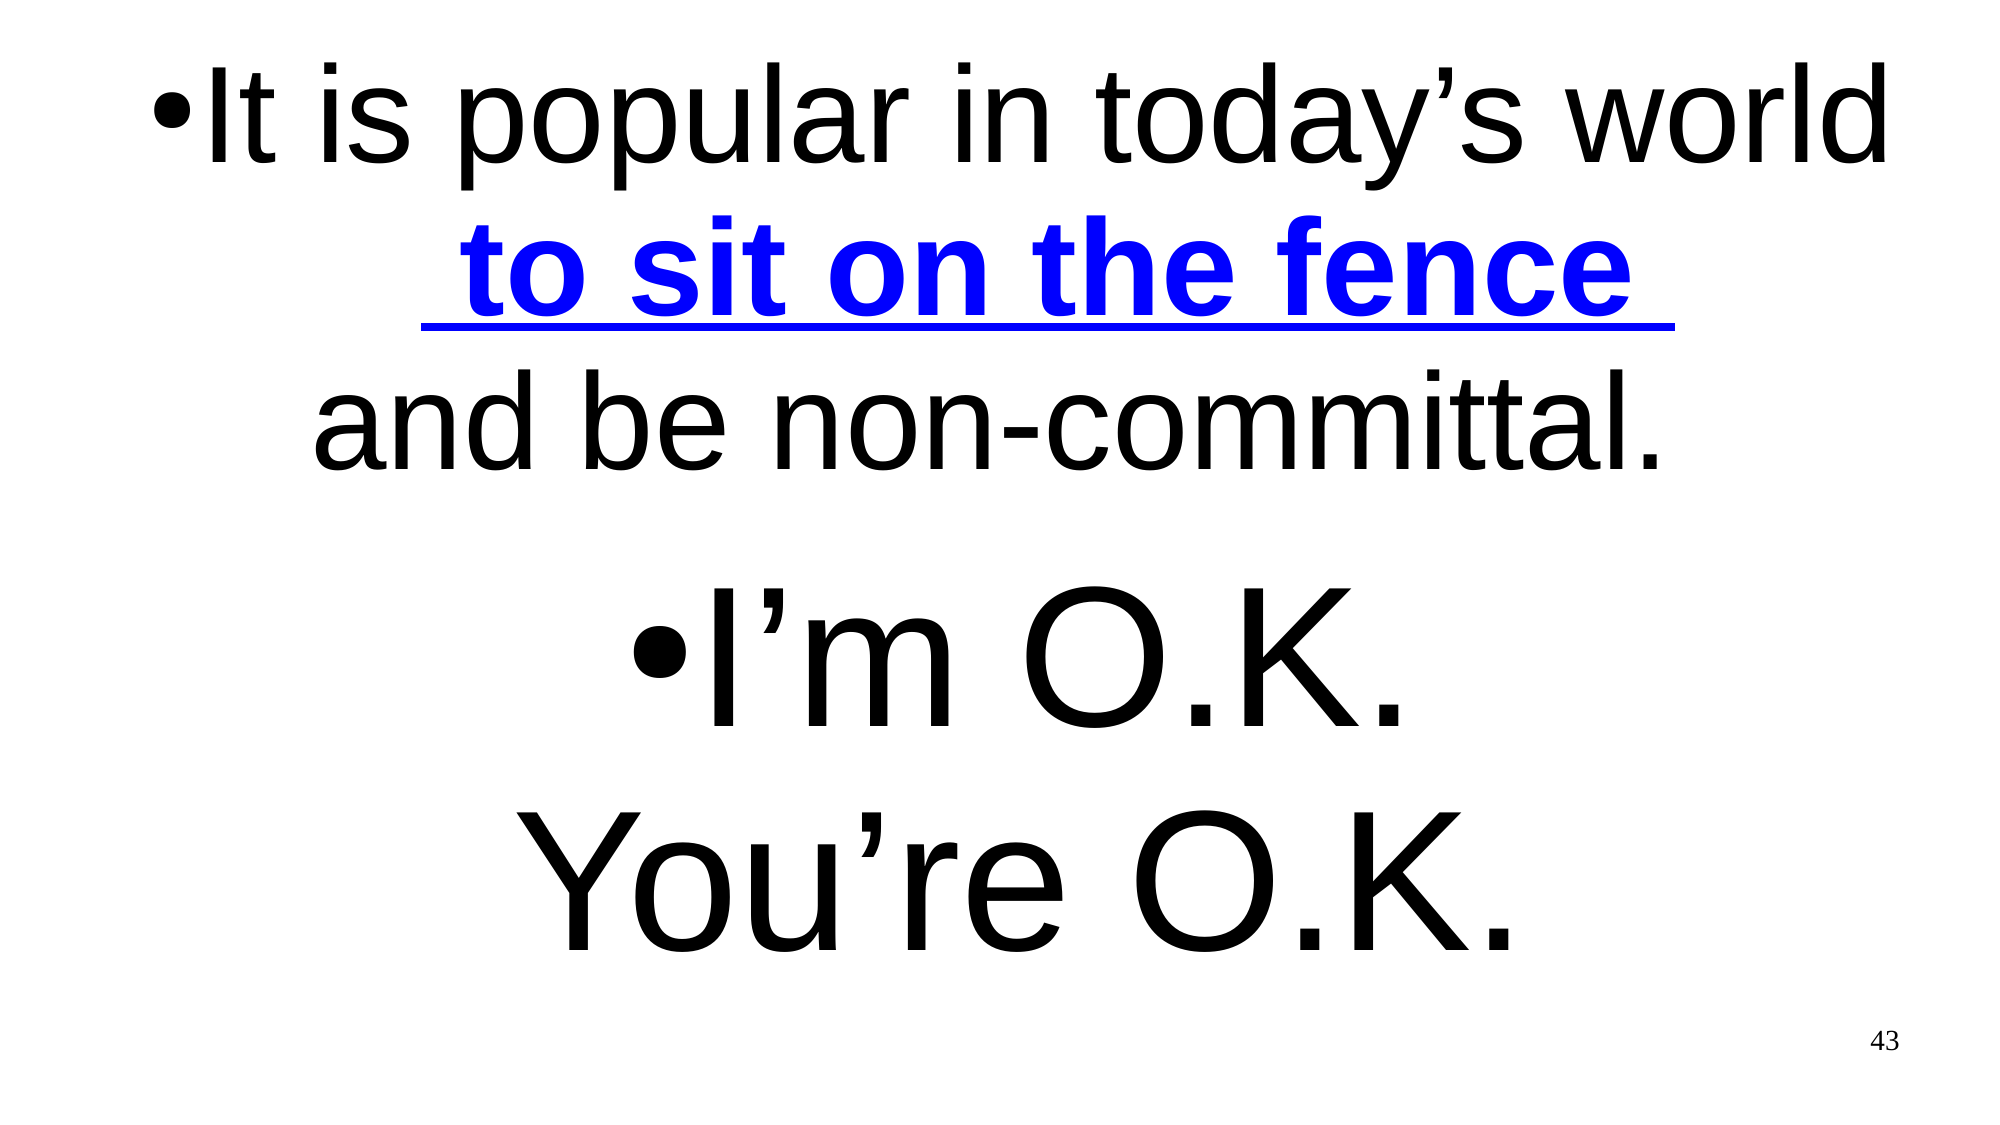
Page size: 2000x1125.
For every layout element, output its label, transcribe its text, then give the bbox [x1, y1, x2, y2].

list It is popular in today’s world to sit on the fence and be non-committal. I’m O.K. You’re O.K. [37, 37, 1988, 1125]
